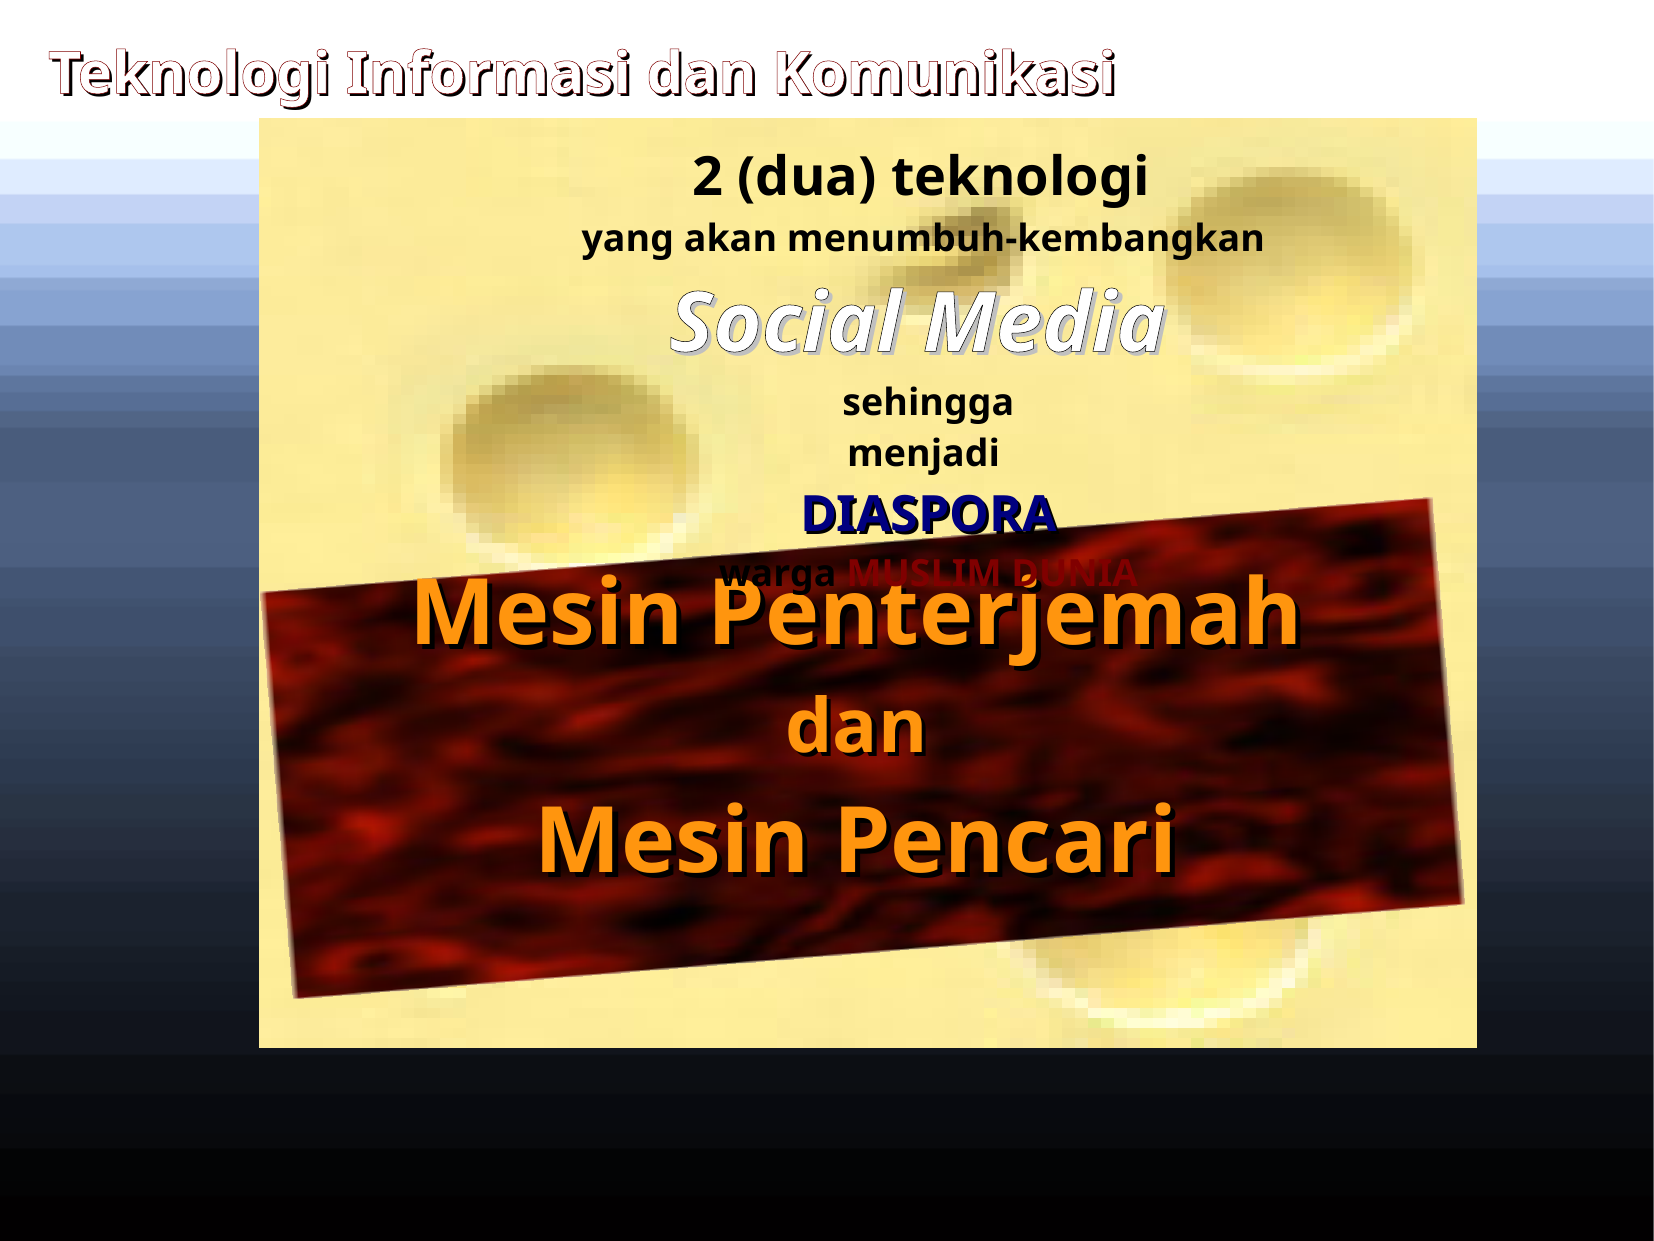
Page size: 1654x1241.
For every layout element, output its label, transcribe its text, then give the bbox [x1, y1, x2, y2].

text_box 2 (dua) teknologi yang akan menumbuh-kembangkan Social Media sehingga menjadi DIASPORA warga MUSLIM DUNIA [566, 129, 1231, 565]
title Mesin Penterjemah dan Mesin Pencari [389, 577, 1323, 868]
picture [0, 0, 1654, 1241]
text_box Teknologi Informasi dan Komunikasi [33, 23, 1063, 104]
